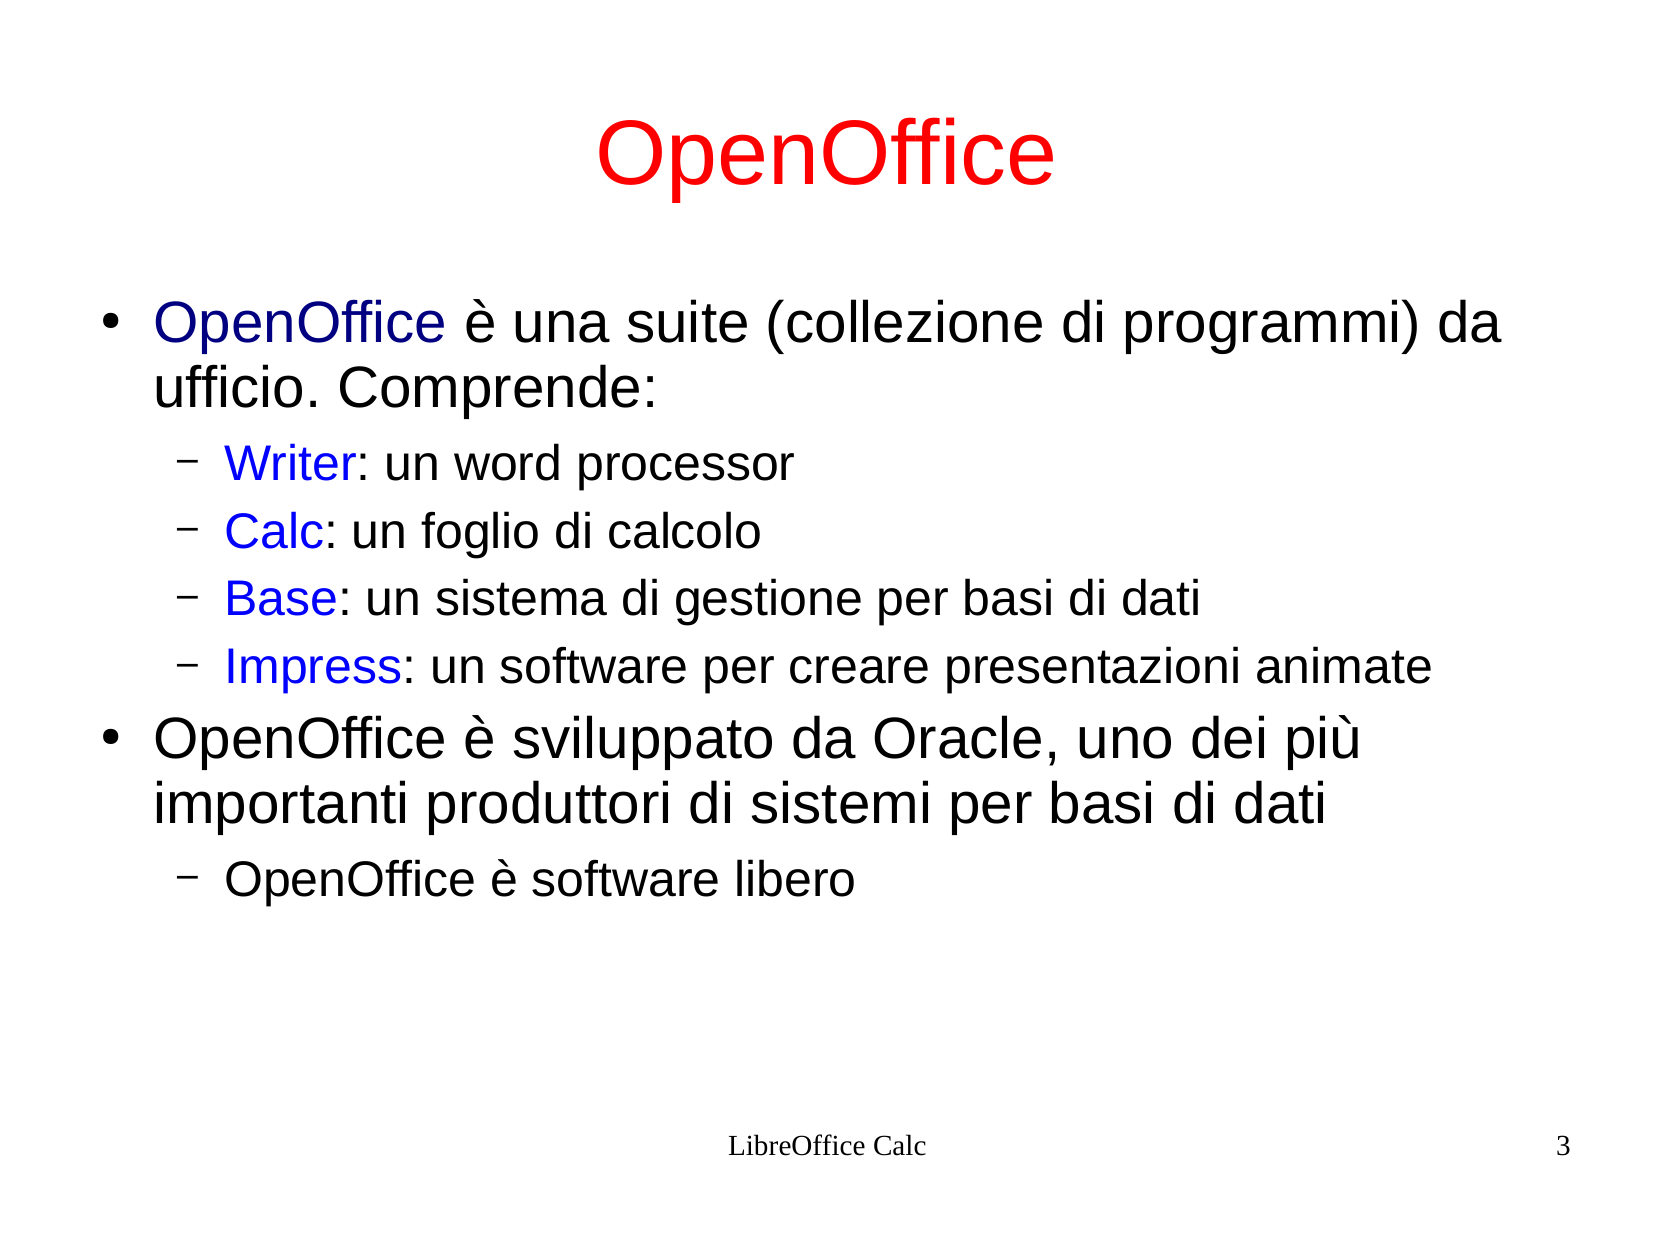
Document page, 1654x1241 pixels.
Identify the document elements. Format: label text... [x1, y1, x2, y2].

title OpenOffice [82, 49, 1571, 257]
list OpenOffice è una suite (collezione di programmi) da ufficio. Comprende: Writer: un word processor Calc: un foglio di calcolo Base: un sistema di gestione per basi di dati Impress: un software per creare presentazioni animate OpenOffice è sviluppato da Oracle, uno dei più importanti produttori di sistemi per basi di dati OpenOffice è software libero [82, 290, 1571, 1109]
